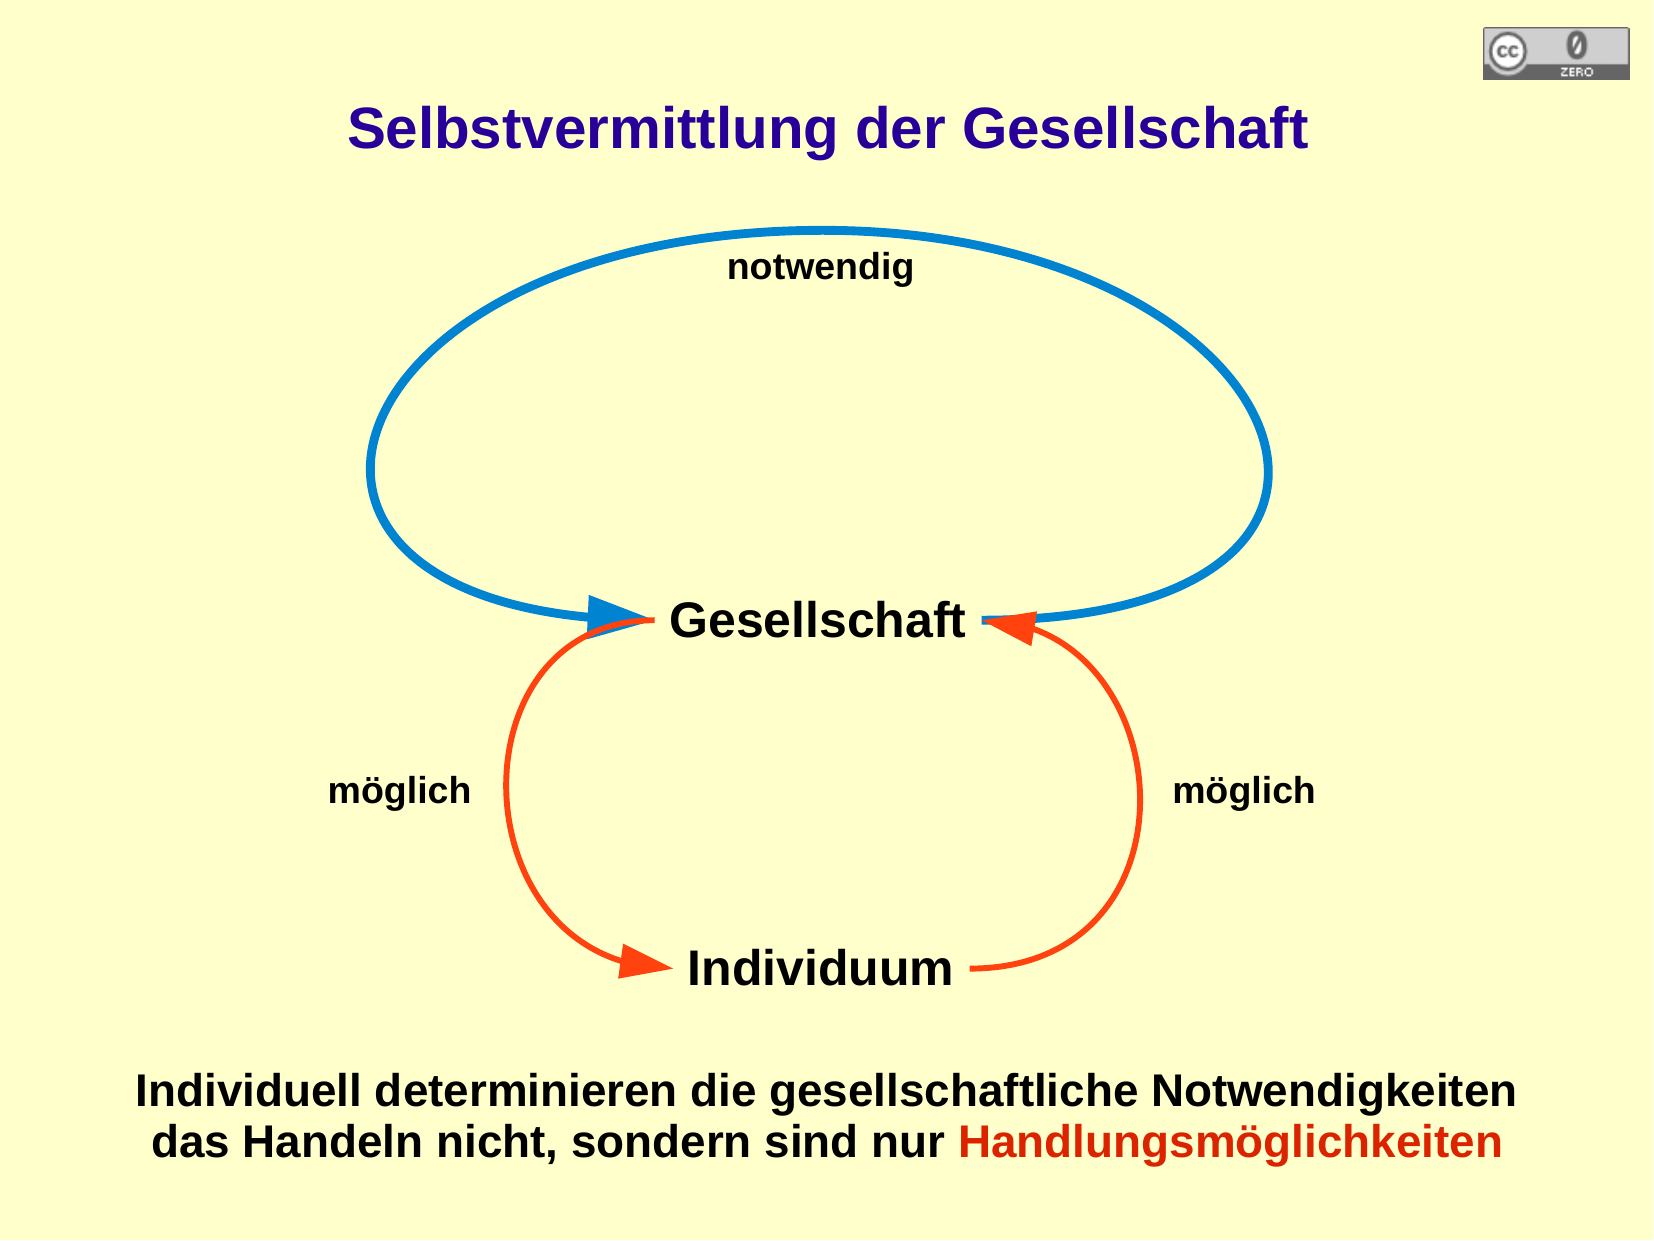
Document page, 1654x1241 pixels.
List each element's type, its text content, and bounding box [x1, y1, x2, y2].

text_box Individuell determinieren die gesellschaftliche Notwendigkeiten das Handeln nicht, sondern sind nur Handlungsmöglichkeiten [121, 1057, 1535, 1175]
text_box Gesellschaft [654, 584, 982, 656]
text_box möglich [1157, 761, 1332, 819]
text_box Individuum [673, 933, 970, 1005]
picture [1483, 27, 1630, 80]
text_box notwendig [712, 238, 931, 296]
text_box möglich [312, 761, 487, 819]
title Selbstvermittlung der Gesellschaft [86, 49, 1571, 207]
